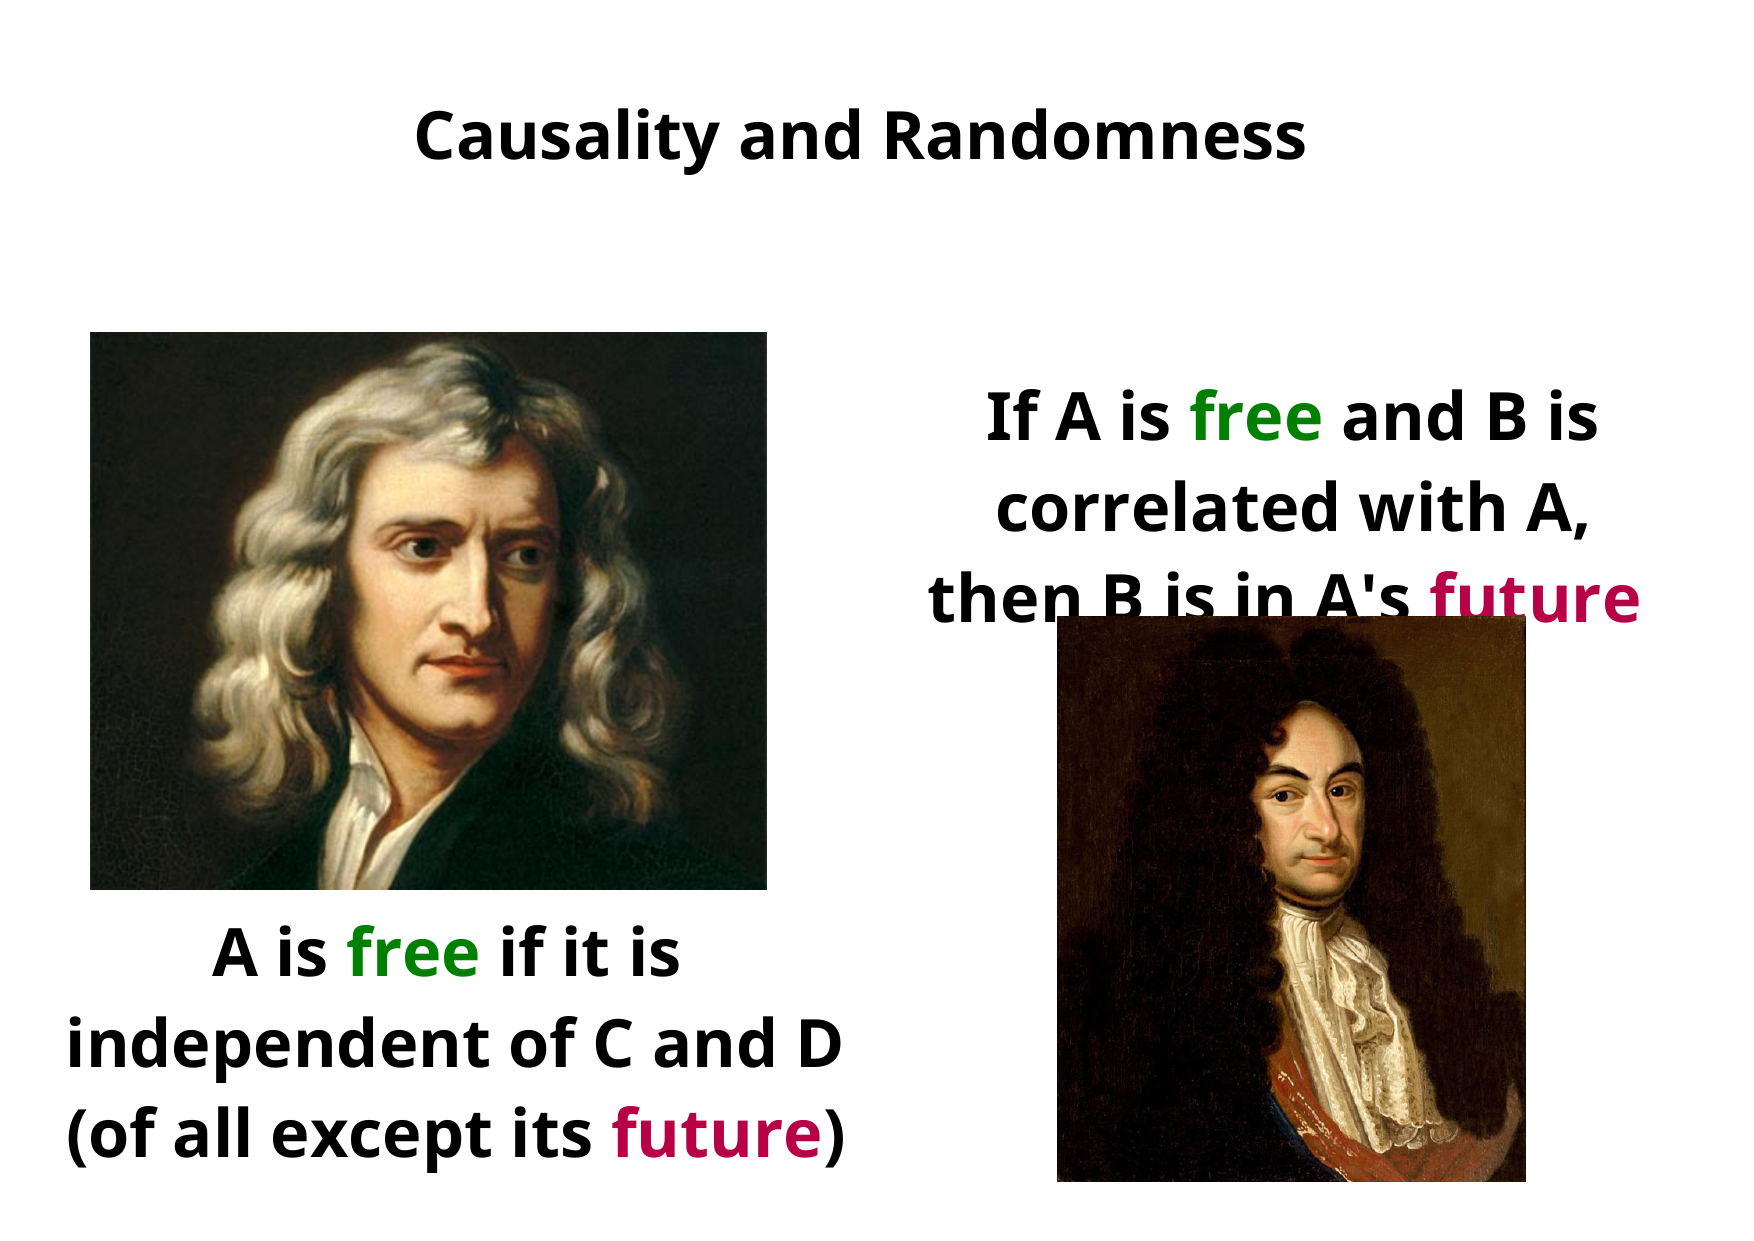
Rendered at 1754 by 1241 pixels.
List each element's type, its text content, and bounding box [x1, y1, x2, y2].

picture [1057, 616, 1526, 1182]
text_box If A is free and B is correlated with A, then B is in A's future [913, 362, 1754, 676]
text_box A is free if it is independent of C and D (of all except its future) [51, 897, 1057, 1137]
text_box Causality and Randomness [398, 81, 1497, 171]
picture [90, 332, 767, 890]
